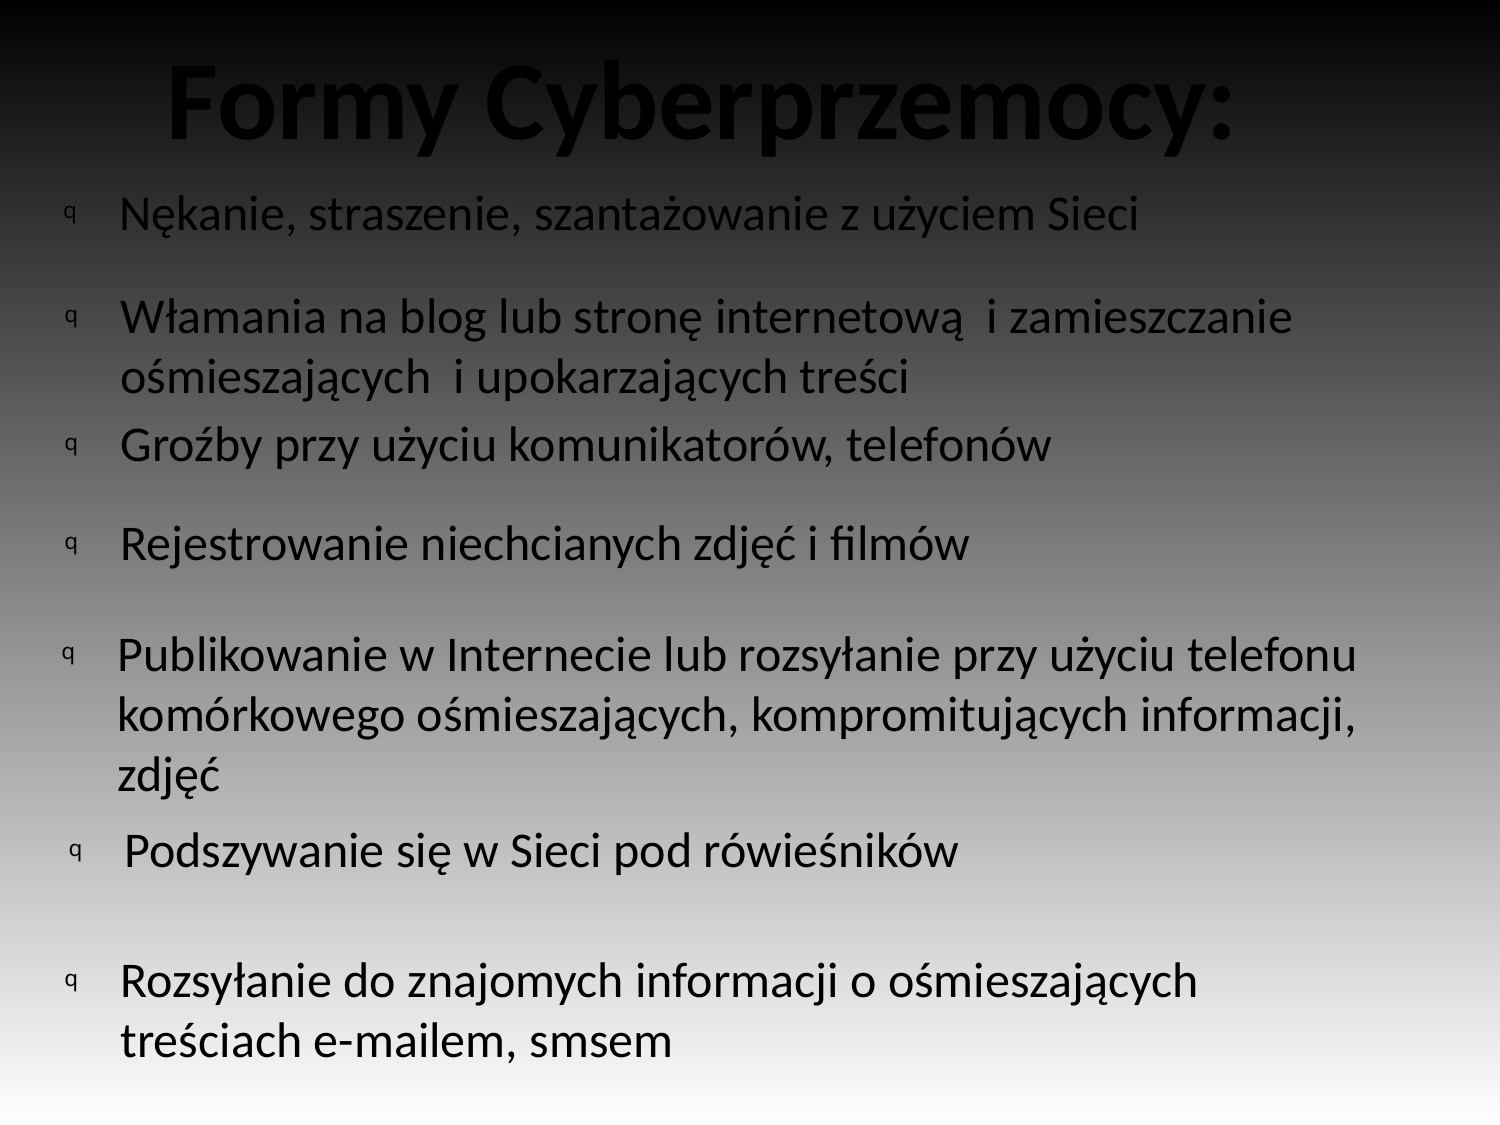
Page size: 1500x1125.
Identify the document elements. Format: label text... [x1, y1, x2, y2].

text_box Nękanie, straszenie, szantażowanie z użyciem Sieci [48, 172, 1387, 248]
text_box Podszywanie się w Sieci pod rówieśników [53, 810, 975, 886]
text_box Formy Cyberprzemocy: [151, 19, 1254, 170]
text_box Rozsyłanie do znajomych informacji o ośmieszających treściach e-mailem, smsem [49, 940, 1401, 1125]
text_box Włamania na blog lub stronę internetową i zamieszczanie ośmieszających i upokarzających treści [49, 276, 1388, 412]
text_box Rejestrowanie niechcianych zdjęć i filmów [49, 503, 1437, 613]
text_box Groźby przy użyciu komunikatorów, telefonów [49, 403, 1356, 479]
text_box Publikowanie w Internecie lub rozsyłanie przy użyciu telefonu komórkowego ośmieszających, kompromitujących informacji, zdjęć [46, 613, 1452, 809]
